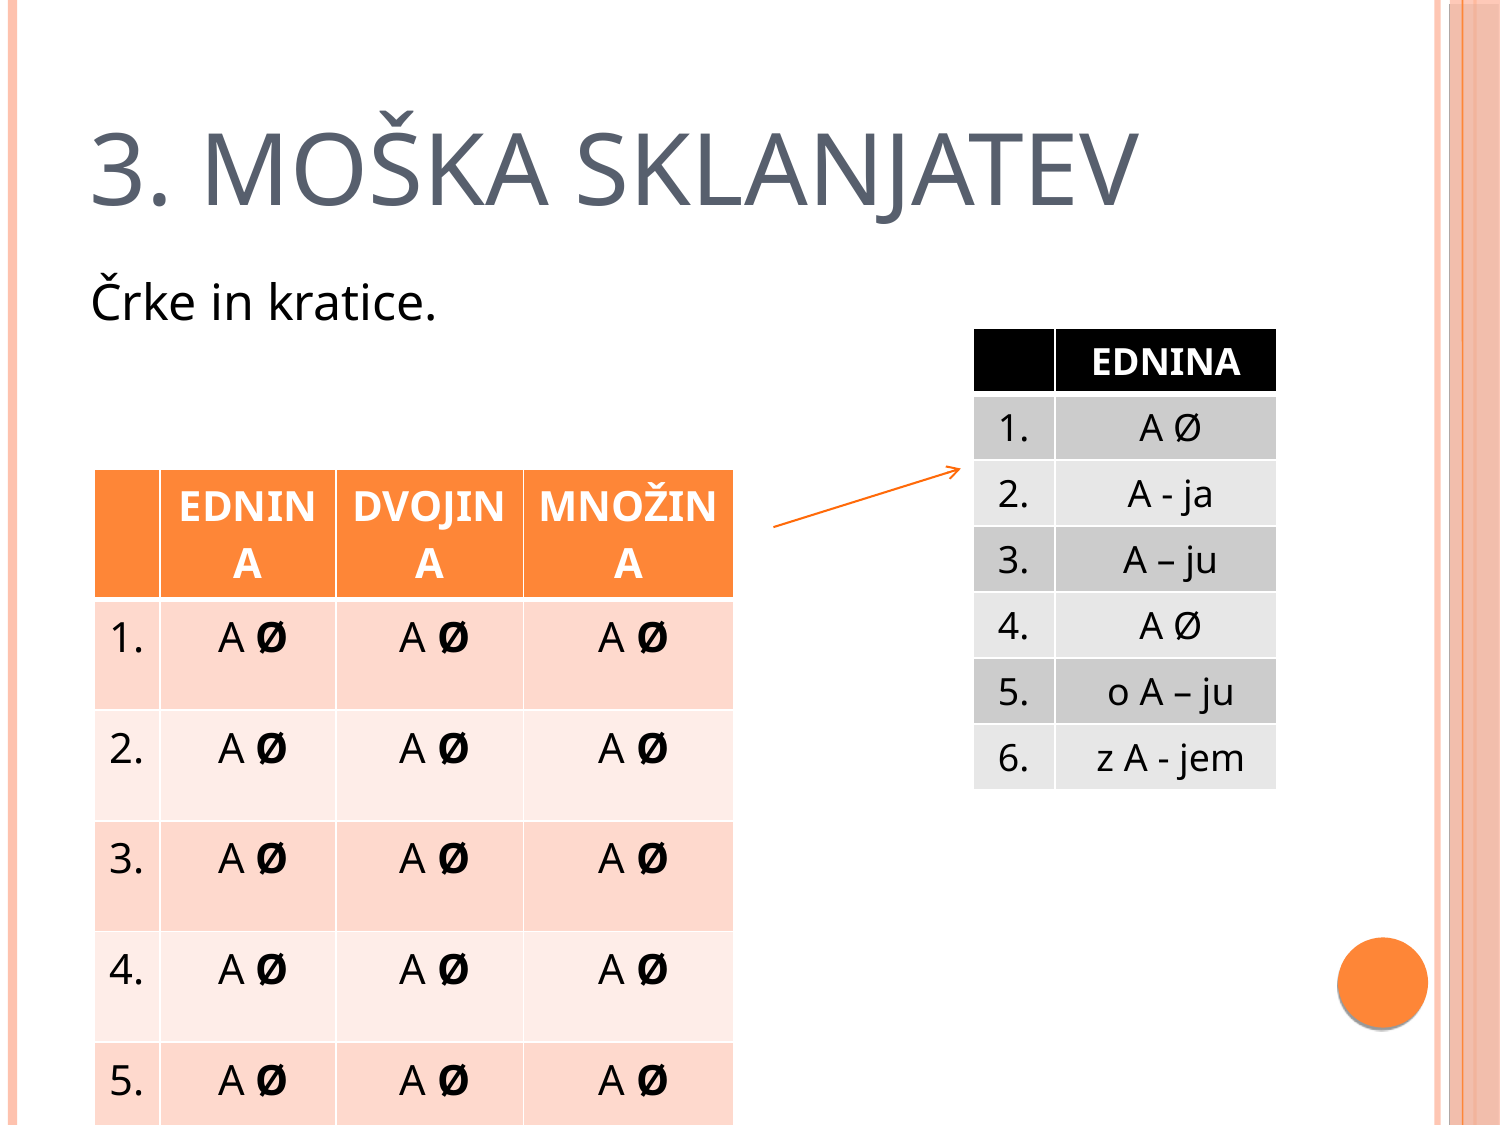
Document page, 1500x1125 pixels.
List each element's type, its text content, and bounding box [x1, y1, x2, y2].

table_cell A Ø [161, 1043, 335, 1125]
table_cell 4. [95, 932, 159, 1041]
table_cell 5. [95, 1043, 159, 1125]
table_cell A Ø [524, 1043, 733, 1125]
table_cell 2. [95, 711, 159, 820]
table_cell o A – ju [1056, 659, 1276, 723]
table_cell A Ø [337, 822, 523, 931]
table_cell 3. [974, 527, 1054, 591]
table_header DVOJINA [337, 470, 523, 597]
table_cell A Ø [1056, 593, 1276, 657]
table_header EDNINA [1056, 329, 1276, 391]
table_cell A - ja [1056, 461, 1276, 525]
table_cell 6. [974, 725, 1054, 789]
table_cell A Ø [337, 1043, 523, 1125]
table_header [974, 329, 1054, 391]
table_cell A Ø [161, 602, 335, 709]
table_cell z A - jem [1056, 725, 1276, 789]
table_cell 1. [974, 397, 1054, 459]
table_header EDNINA [161, 470, 335, 597]
table_cell A Ø [1056, 397, 1276, 459]
table_cell A Ø [161, 822, 335, 931]
list Črke in kratice. [75, 262, 1300, 1062]
table_cell A Ø [161, 932, 335, 1041]
table_cell A Ø [161, 711, 335, 820]
table_header [95, 470, 159, 597]
table_cell 5. [974, 659, 1054, 723]
table_cell 1. [95, 602, 159, 709]
table_cell A Ø [524, 711, 733, 820]
table_cell 2. [974, 461, 1054, 525]
table_header MNOŽINA [524, 470, 733, 597]
table_cell A Ø [524, 602, 733, 709]
table_cell 4. [974, 593, 1054, 657]
table_cell 3. [95, 822, 159, 931]
table_cell A Ø [524, 932, 733, 1041]
table_cell A Ø [337, 932, 523, 1041]
table_cell A Ø [524, 822, 733, 931]
title 3. MOŠKA SKLANJATEV [75, 45, 1300, 233]
table_cell A Ø [337, 602, 523, 709]
table_cell A Ø [337, 711, 523, 820]
table_cell A – ju [1056, 527, 1276, 591]
